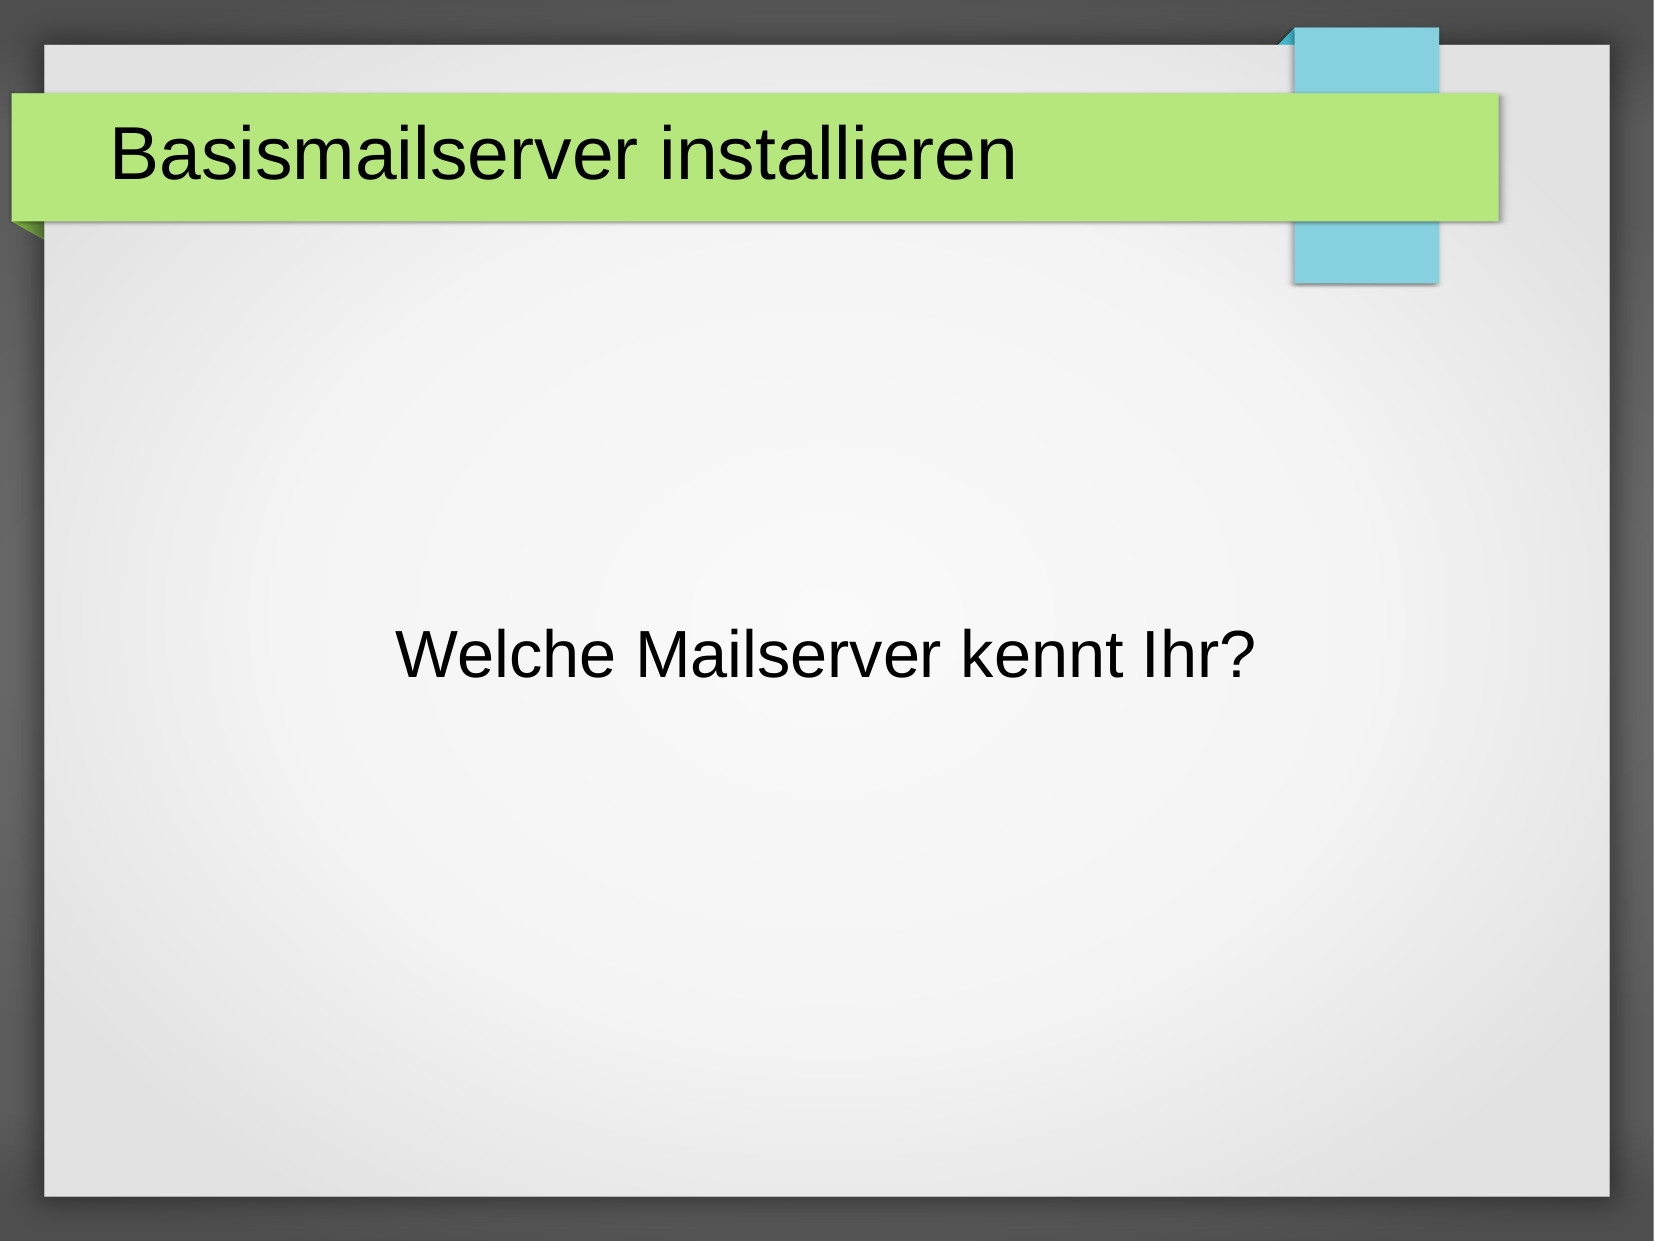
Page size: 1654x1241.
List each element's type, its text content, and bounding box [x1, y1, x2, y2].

title Basismailserver installieren [82, 94, 1264, 213]
picture [0, 0, 1654, 1241]
subtitle Welche Mailserver kennt Ihr? [82, 295, 1571, 1015]
